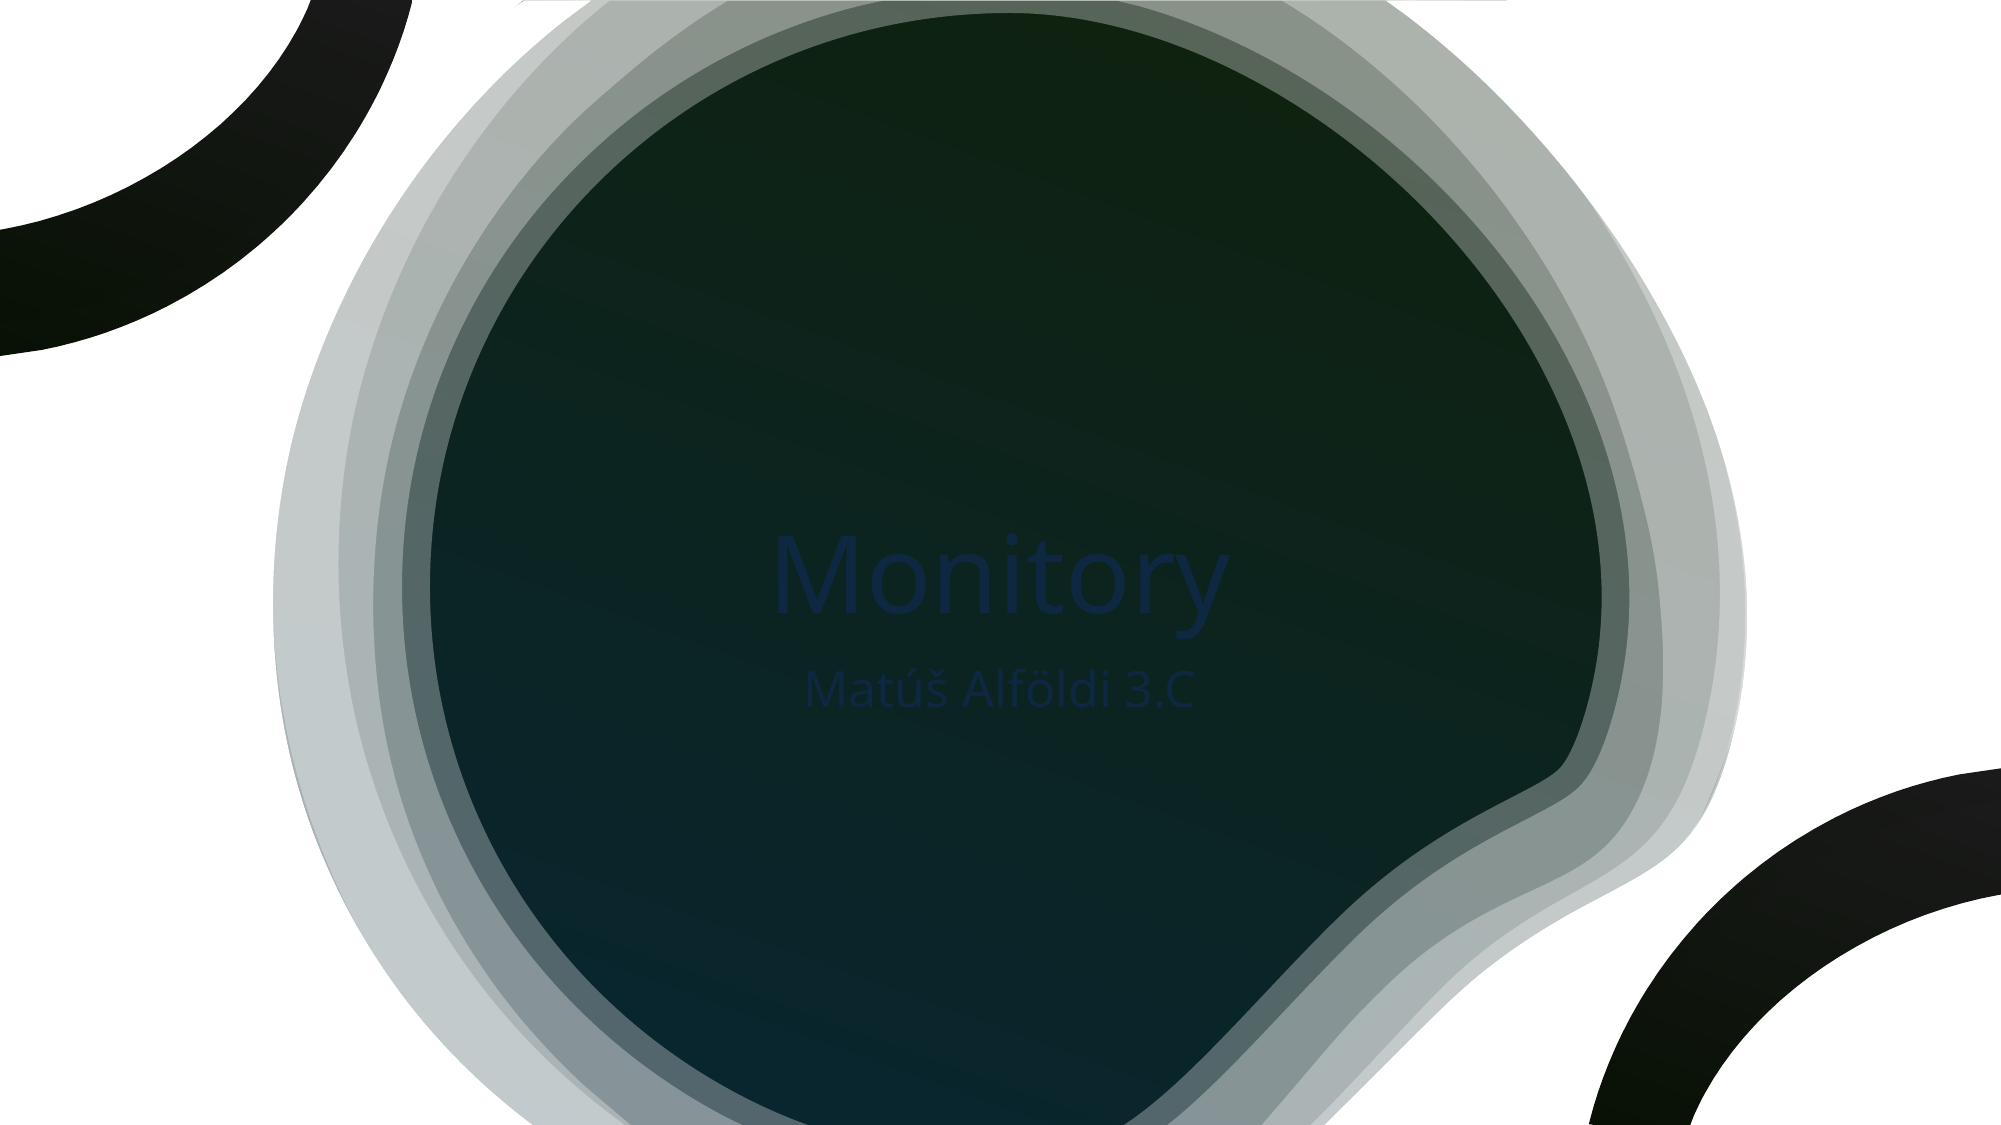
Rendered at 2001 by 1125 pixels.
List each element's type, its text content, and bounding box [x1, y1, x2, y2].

text_box [0, 0, 2000, 1125]
subtitle Matúš Alfӧldi 3.C [574, 656, 1426, 769]
title Monitory [574, 252, 1426, 645]
